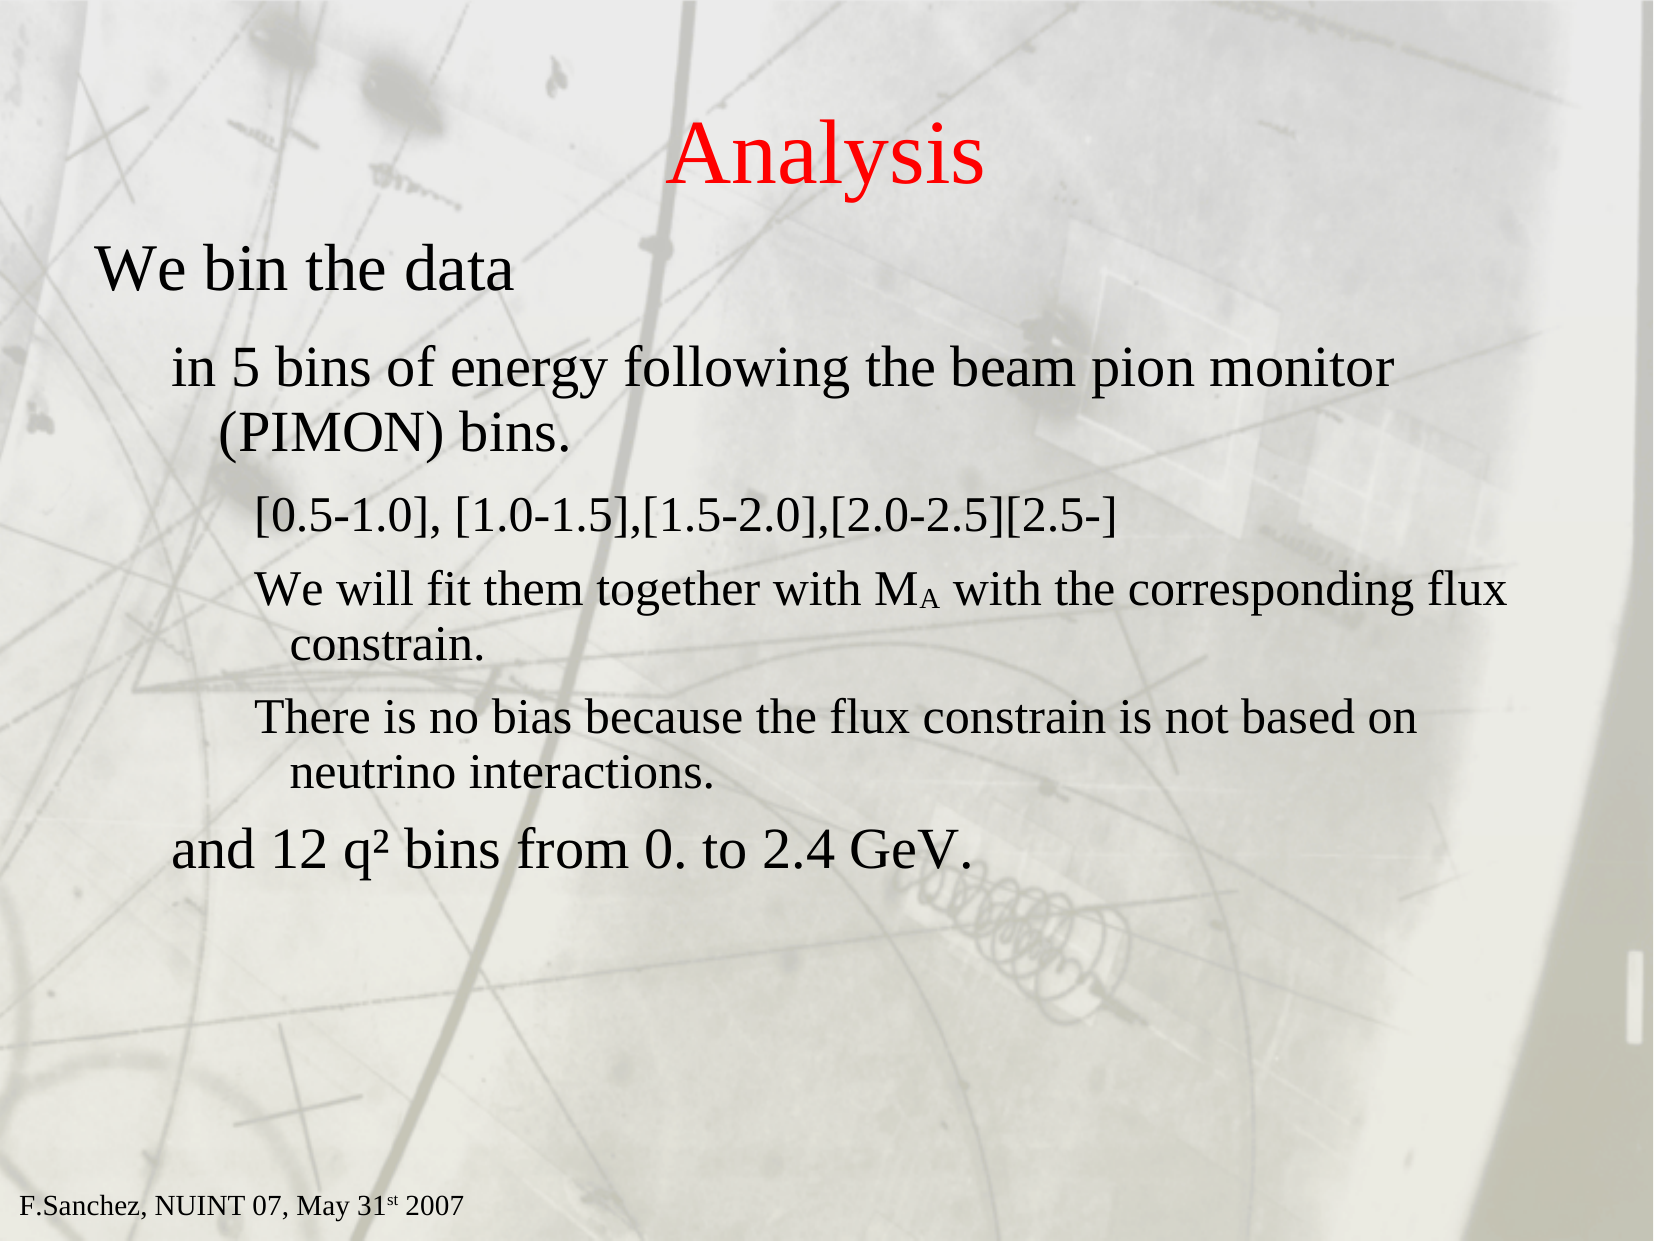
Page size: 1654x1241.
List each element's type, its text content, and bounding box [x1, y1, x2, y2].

list We bin the data in 5 bins of energy following the beam pion monitor (PIMON) bins. [0.5-1.0], [1.0-1.5],[1.5-2.0],[2.0-2.5][2.5-] We will fit them together with MA with the corresponding flux constrain. There is no bias because the flux constrain is not based on neutrino interactions. and 12 q² bins from 0. to 2.4 GeV. [76, 231, 1565, 1050]
picture [0, 0, 1654, 1241]
title Analysis [82, 49, 1571, 257]
